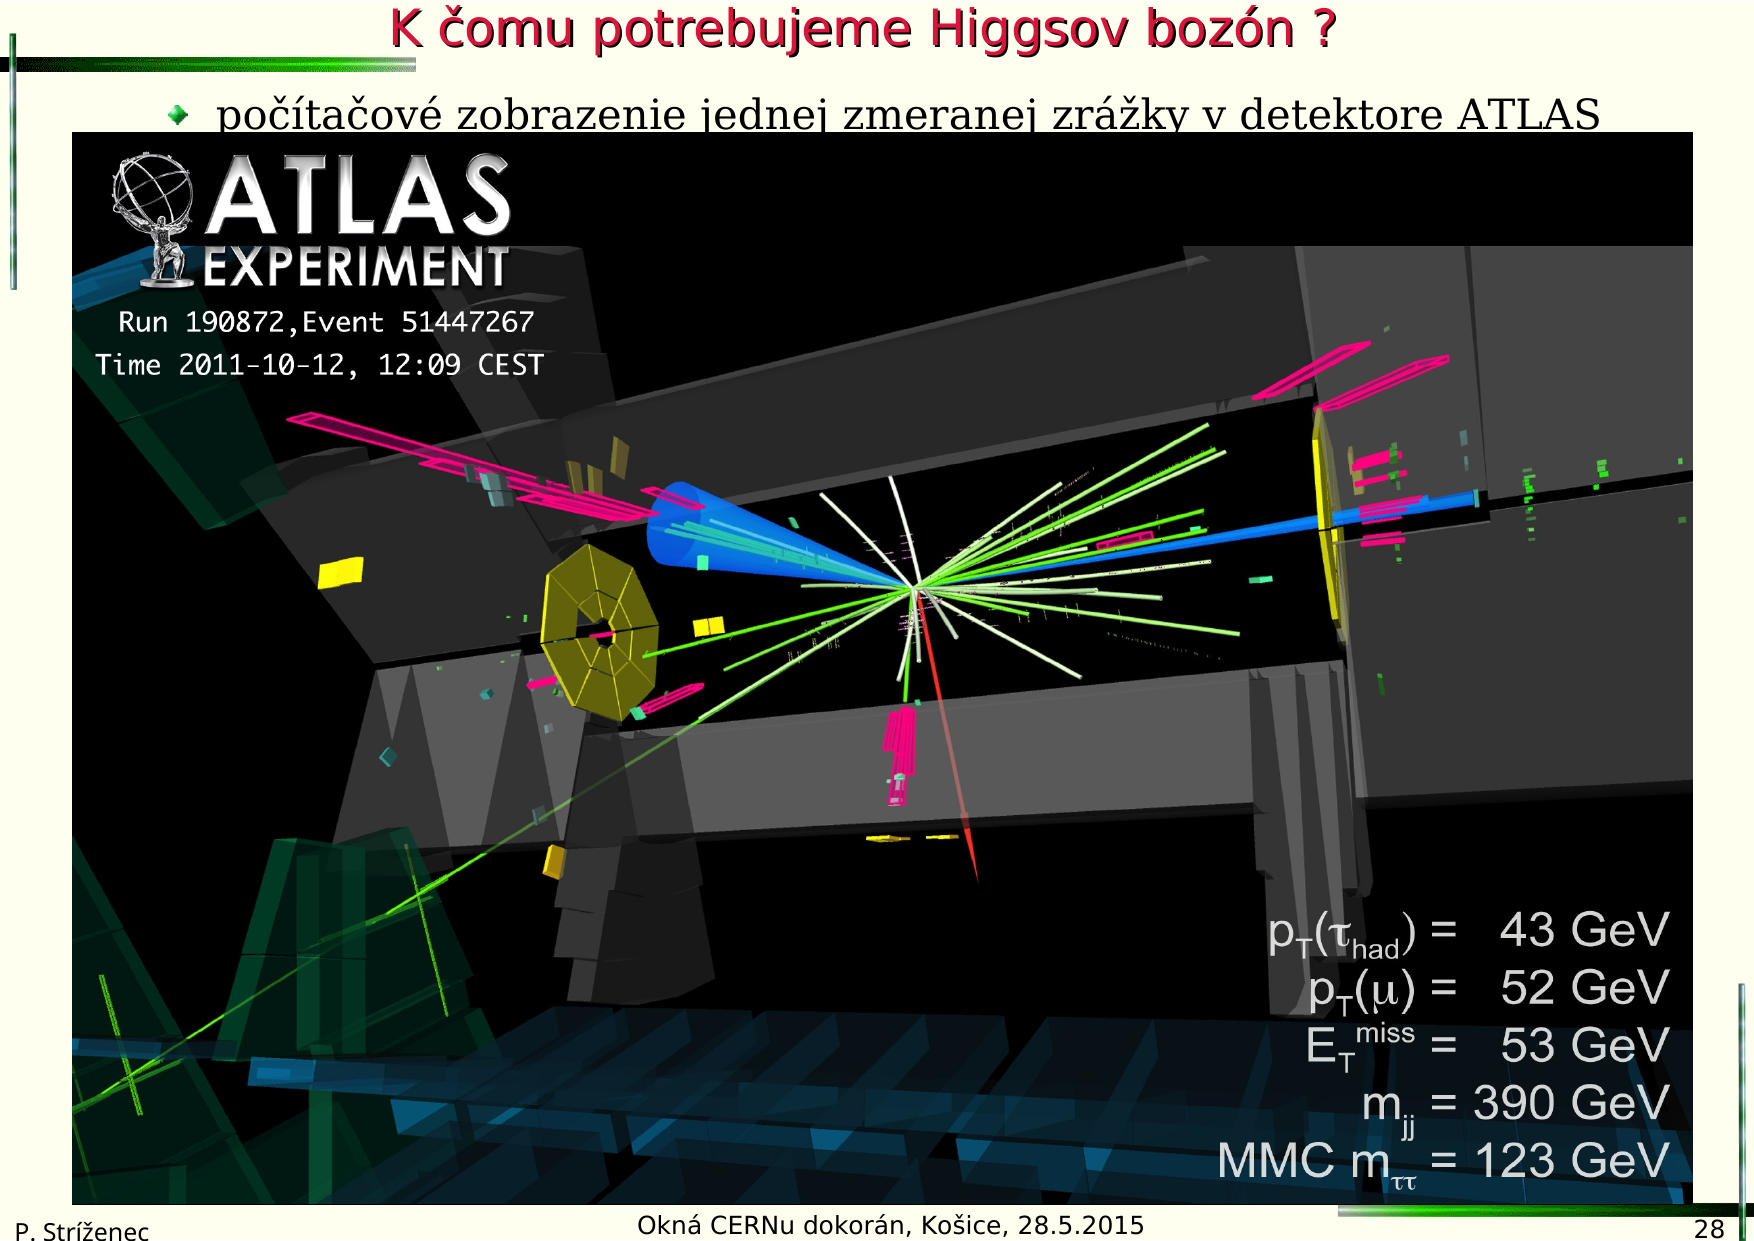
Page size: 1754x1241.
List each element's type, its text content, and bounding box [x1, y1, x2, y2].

list počítačové zobrazenie jednej zmeranej zrážky v detektore ATLAS [38, 90, 1716, 1179]
text_box <number> [1693, 1215, 1742, 1241]
picture [17, 68, 416, 72]
picture [101, 287, 111, 292]
picture [1738, 983, 1754, 1241]
text_box K čomu potrebujeme Higgsov bozón ? [0, 0, 1741, 68]
text_box Okná CERNu dokorán, Košice, 28.5.2015 [637, 1211, 1176, 1241]
text_box P. Stríženec [0, 1214, 176, 1241]
picture [72, 132, 1738, 1217]
picture [0, 68, 17, 290]
